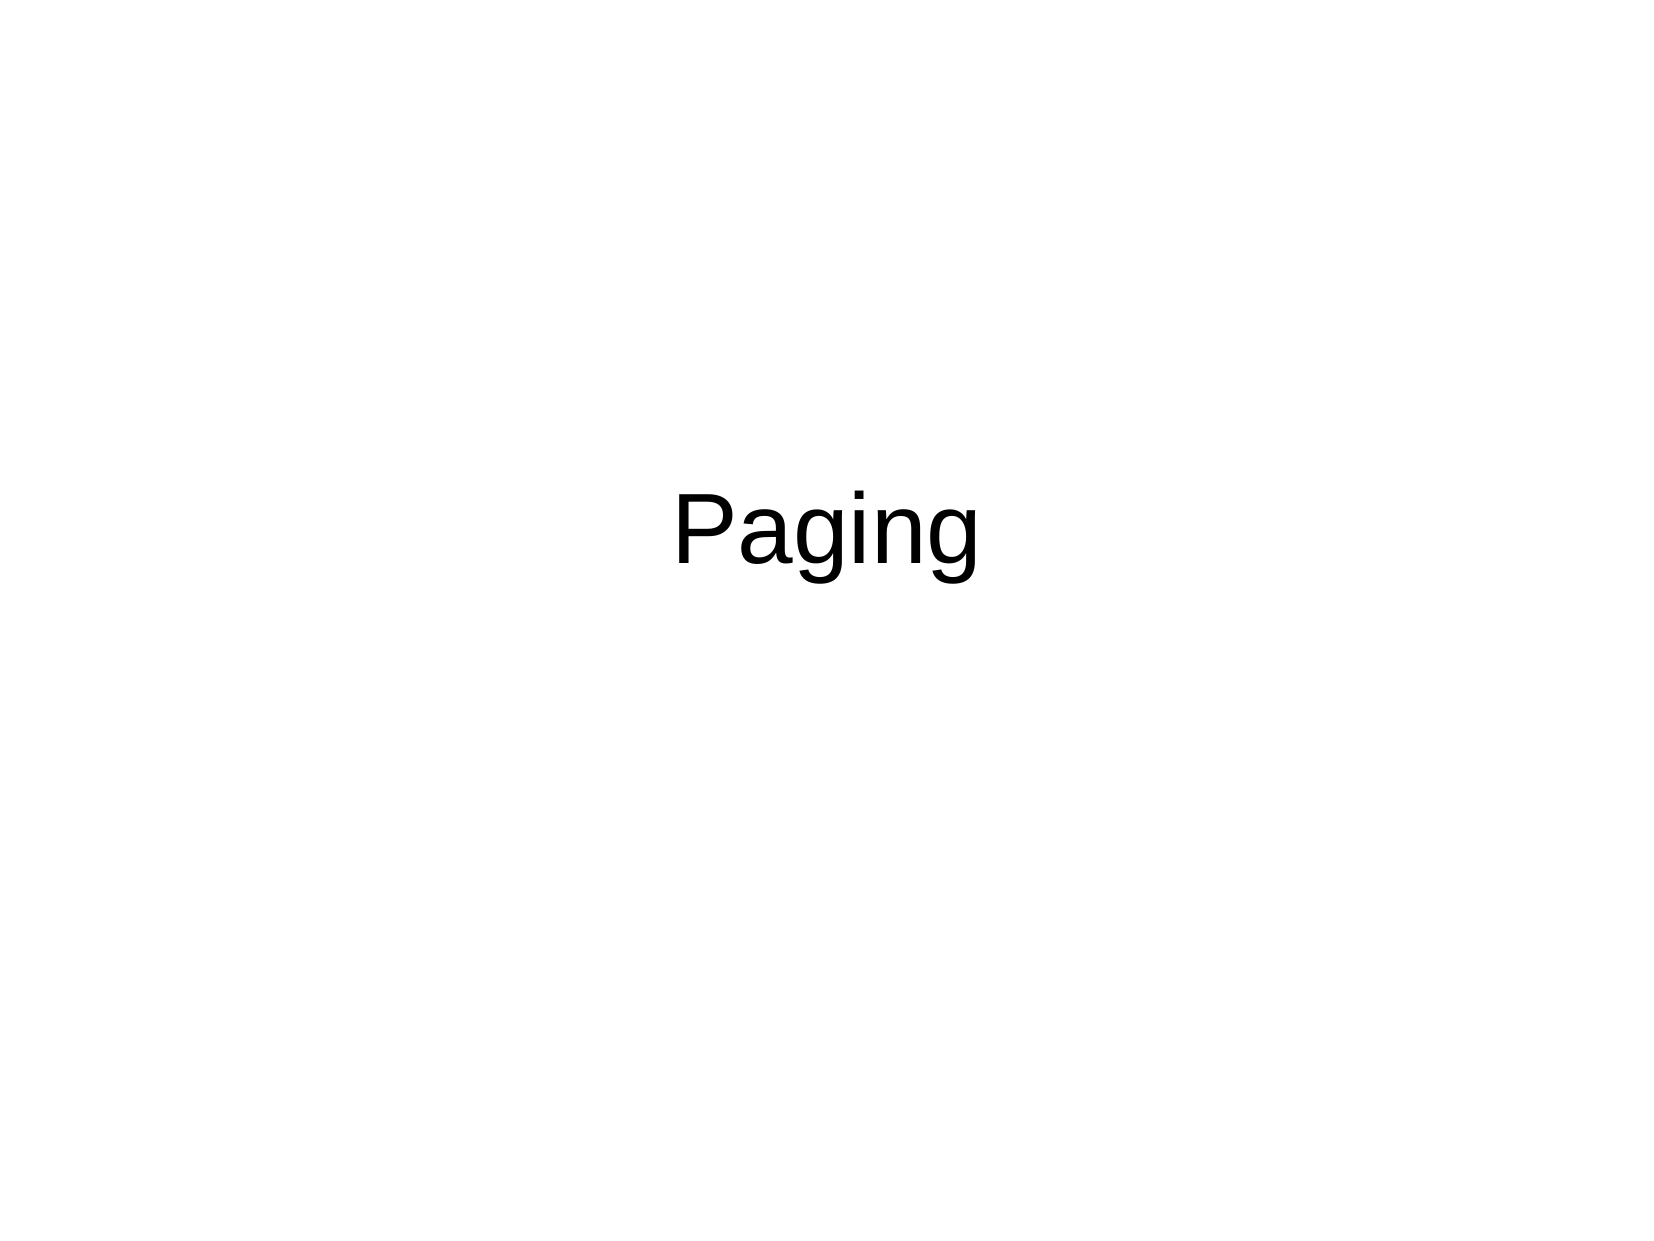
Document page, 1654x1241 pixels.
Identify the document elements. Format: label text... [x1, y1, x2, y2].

subtitle Paging [82, 49, 1571, 1010]
